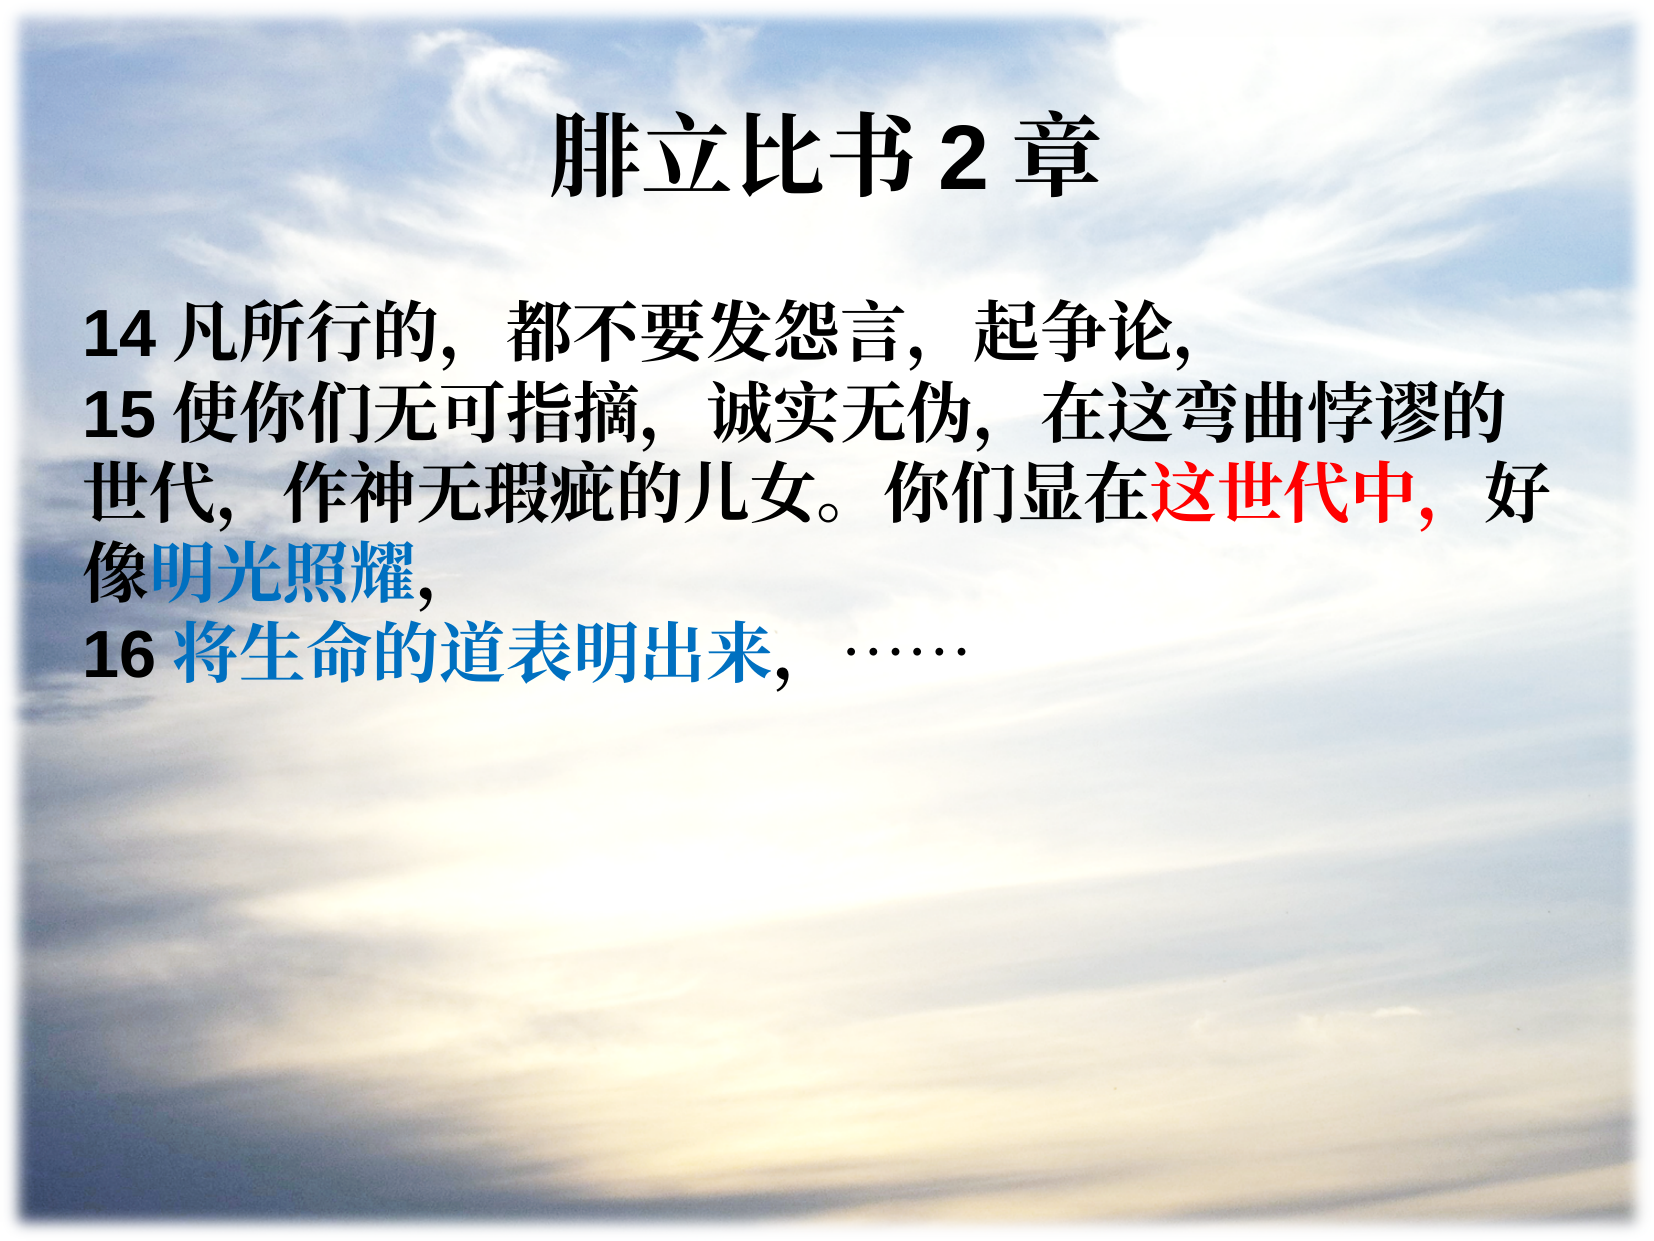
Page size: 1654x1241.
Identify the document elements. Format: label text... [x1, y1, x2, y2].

list 14凡所行的，都不要发怨言，起争论， 15使你们无可指摘，诚实无伪，在这弯曲悖谬的世代，作神无瑕疵的儿女。你们显在这世代中，好像明光照耀， 16将生命的道表明出来，…… [82, 290, 1571, 1109]
title 腓立比书2章 [82, 49, 1571, 257]
picture [0, 0, 1654, 1241]
